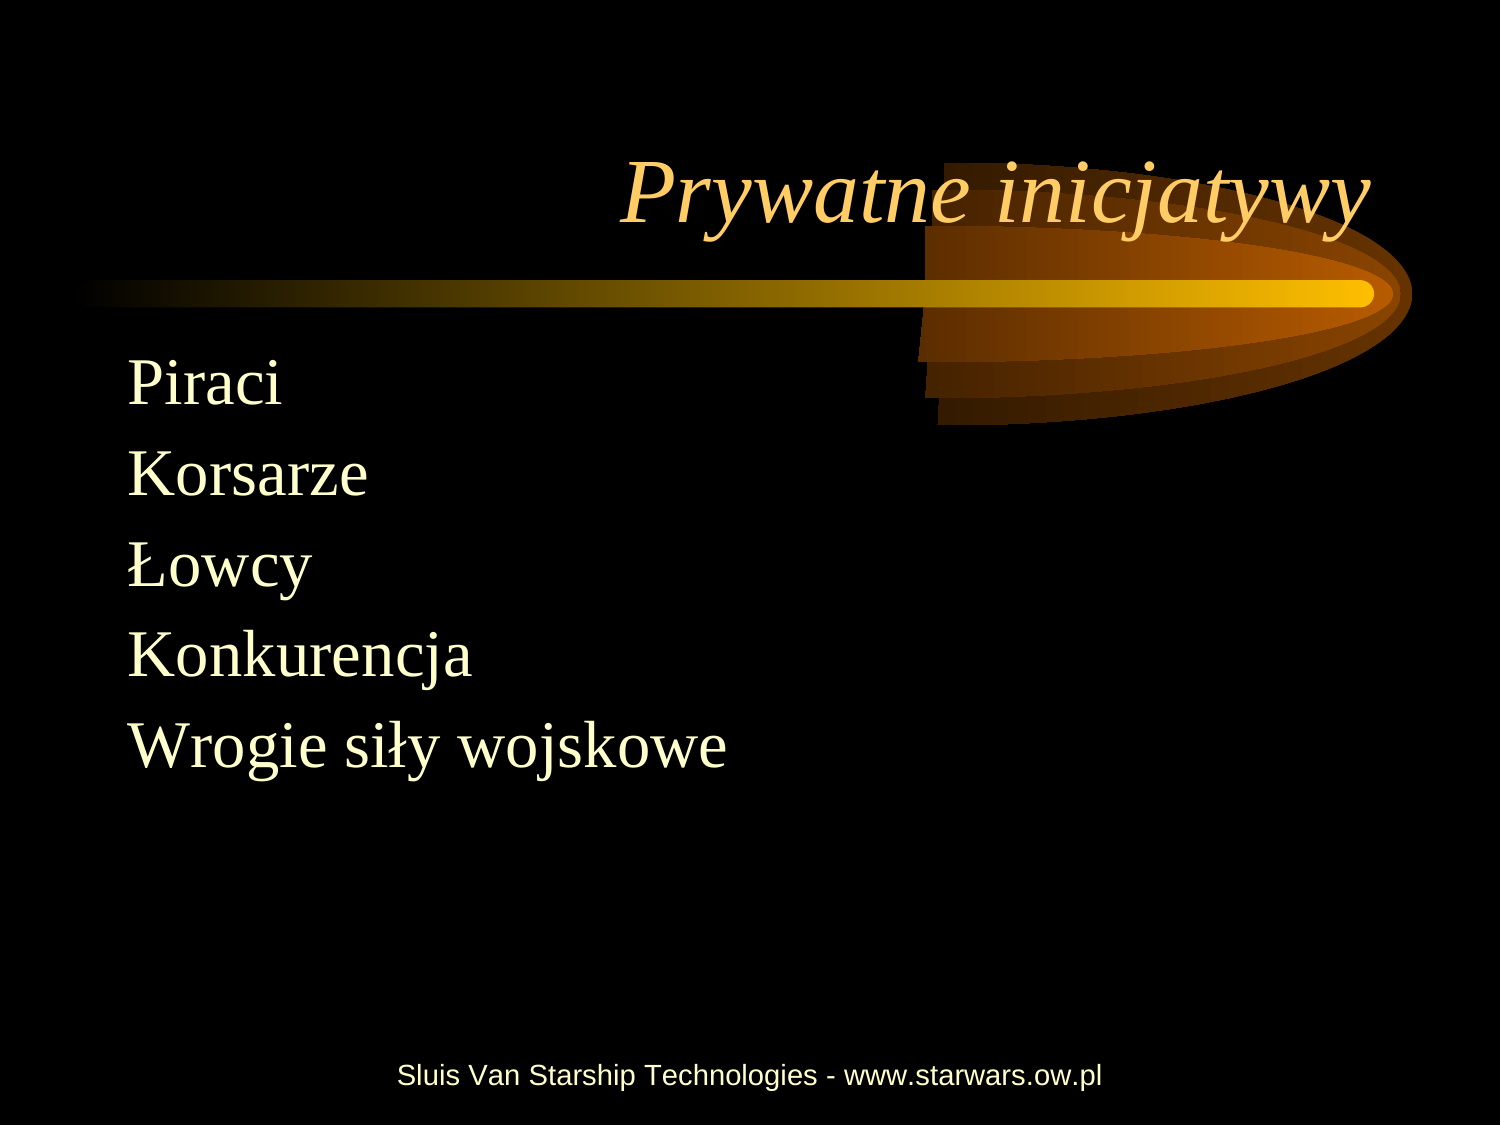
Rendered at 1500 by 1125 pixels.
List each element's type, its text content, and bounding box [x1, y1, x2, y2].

list Piraci Korsarze Łowcy Konkurencja Wrogie siły wojskowe [112, 337, 1388, 1013]
title Prywatne inicjatywy [112, 62, 1388, 250]
